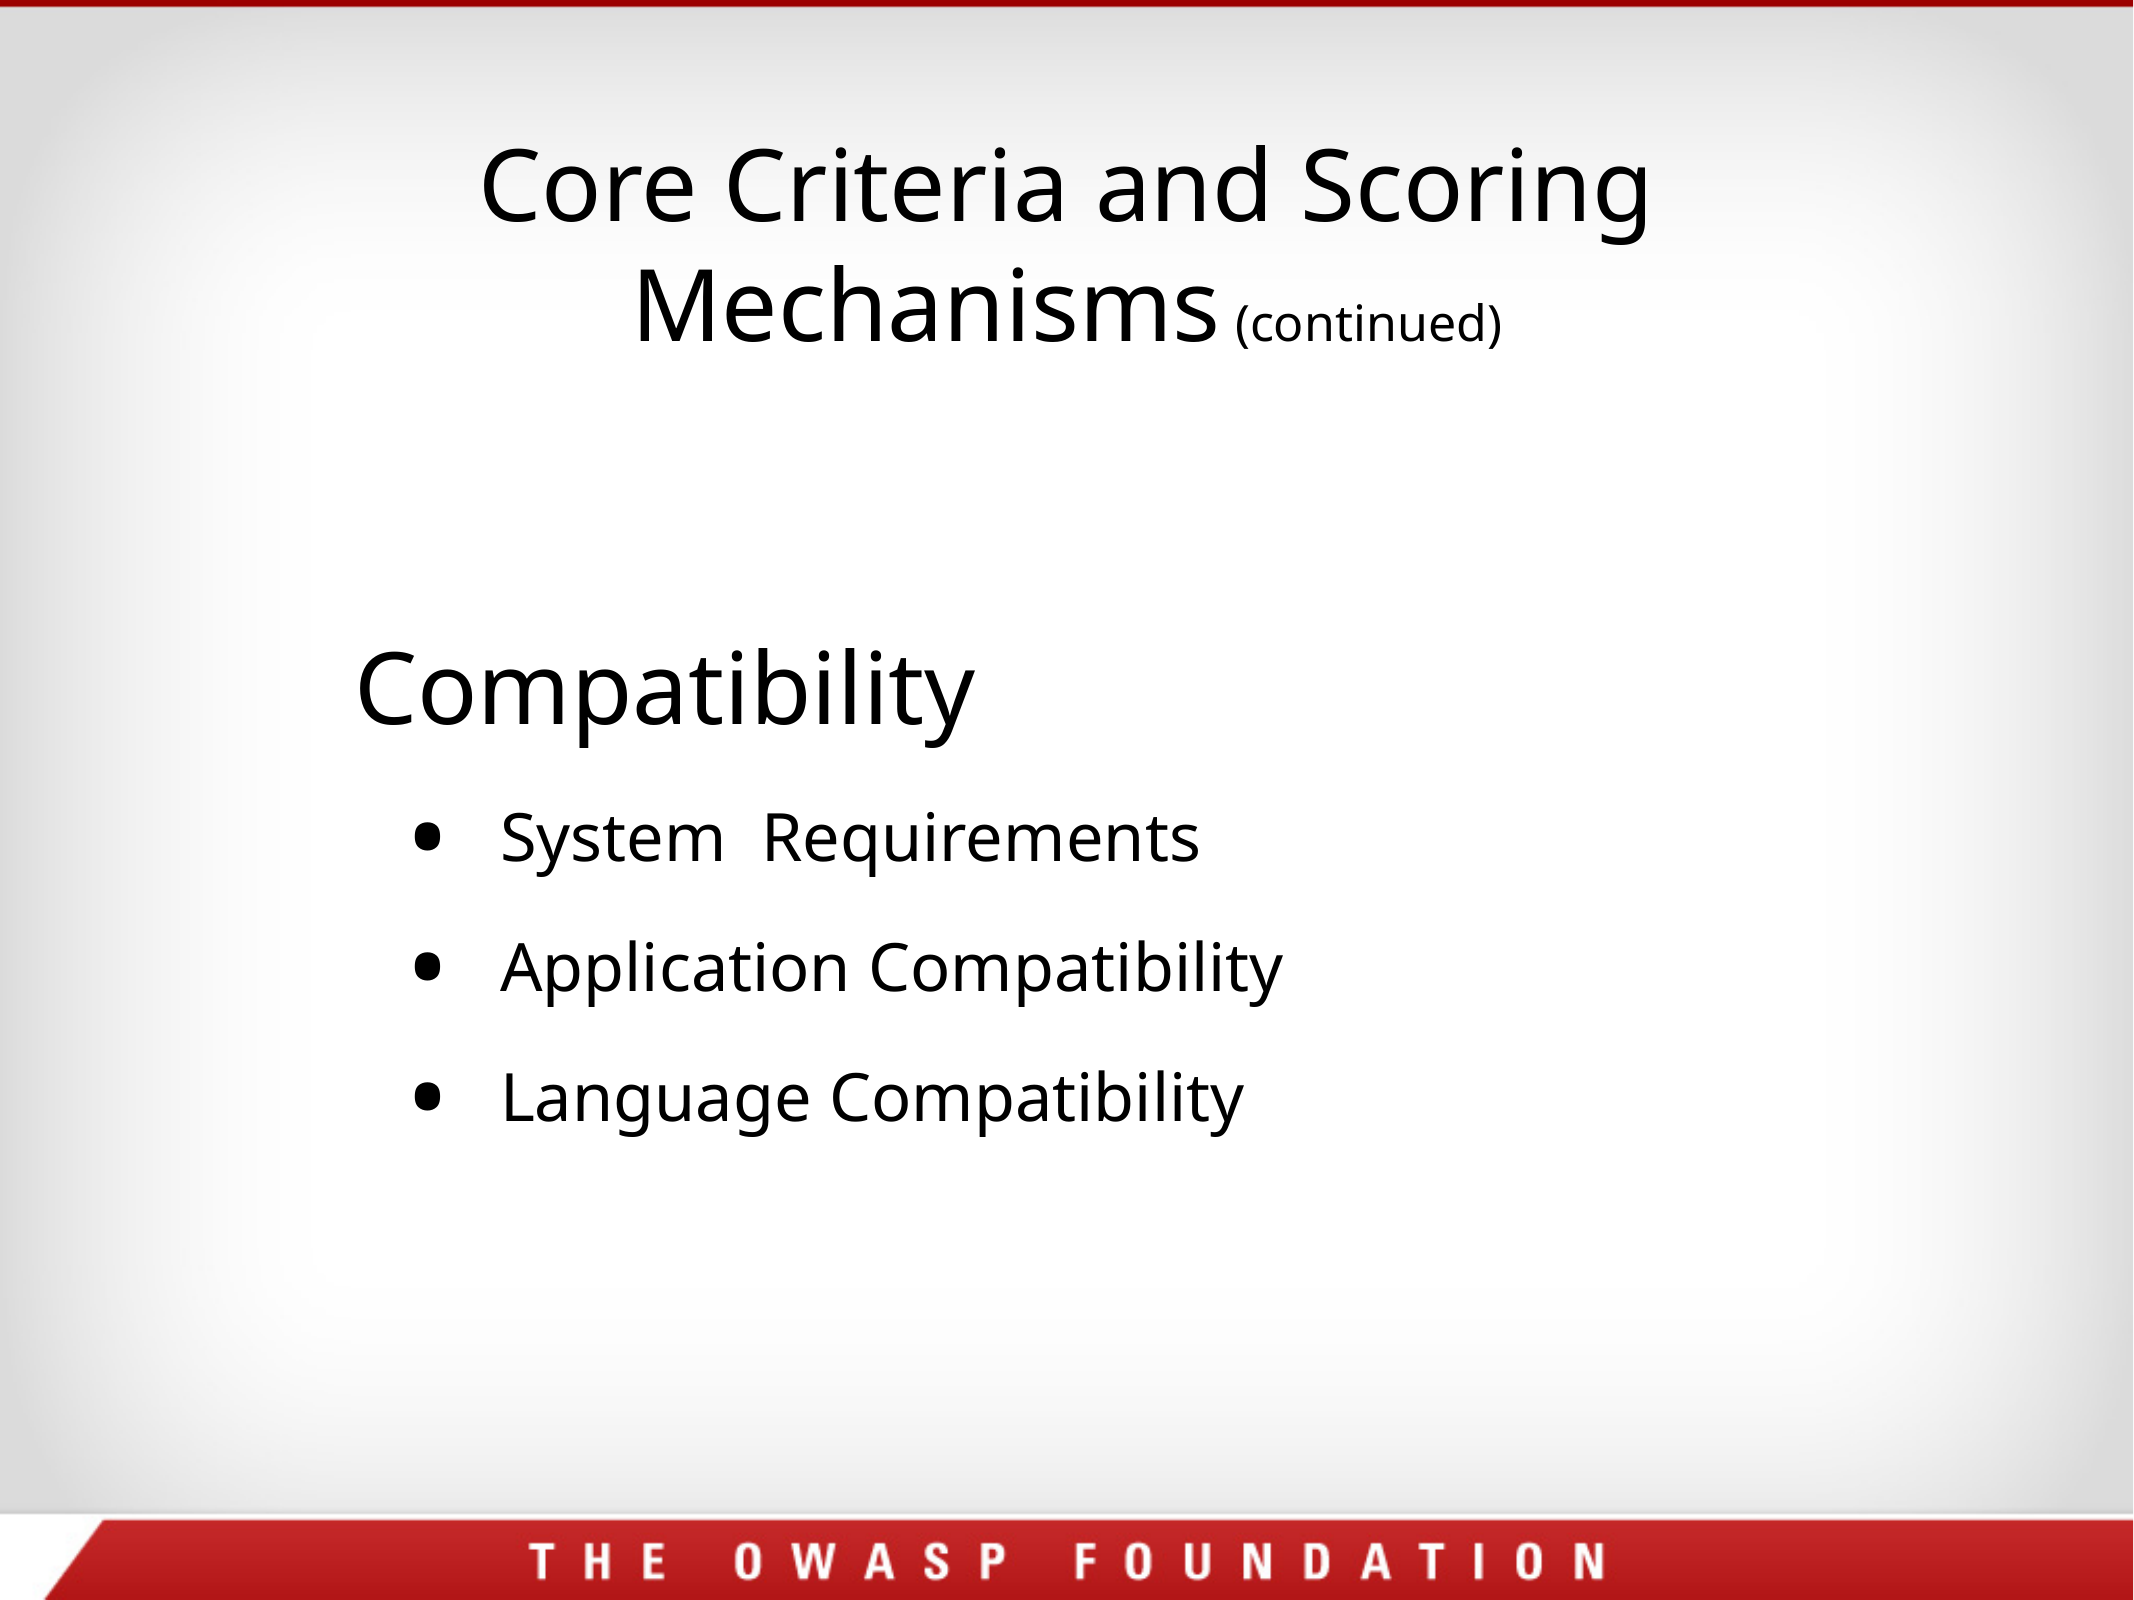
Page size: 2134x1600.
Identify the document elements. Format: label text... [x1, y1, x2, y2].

list Compatibility System Requirements Application Compatibility Language Compatibility [208, 454, 1925, 1510]
title Core Criteria and Scoring Mechanisms (continued) [208, 22, 1925, 454]
picture [0, 0, 2134, 1600]
